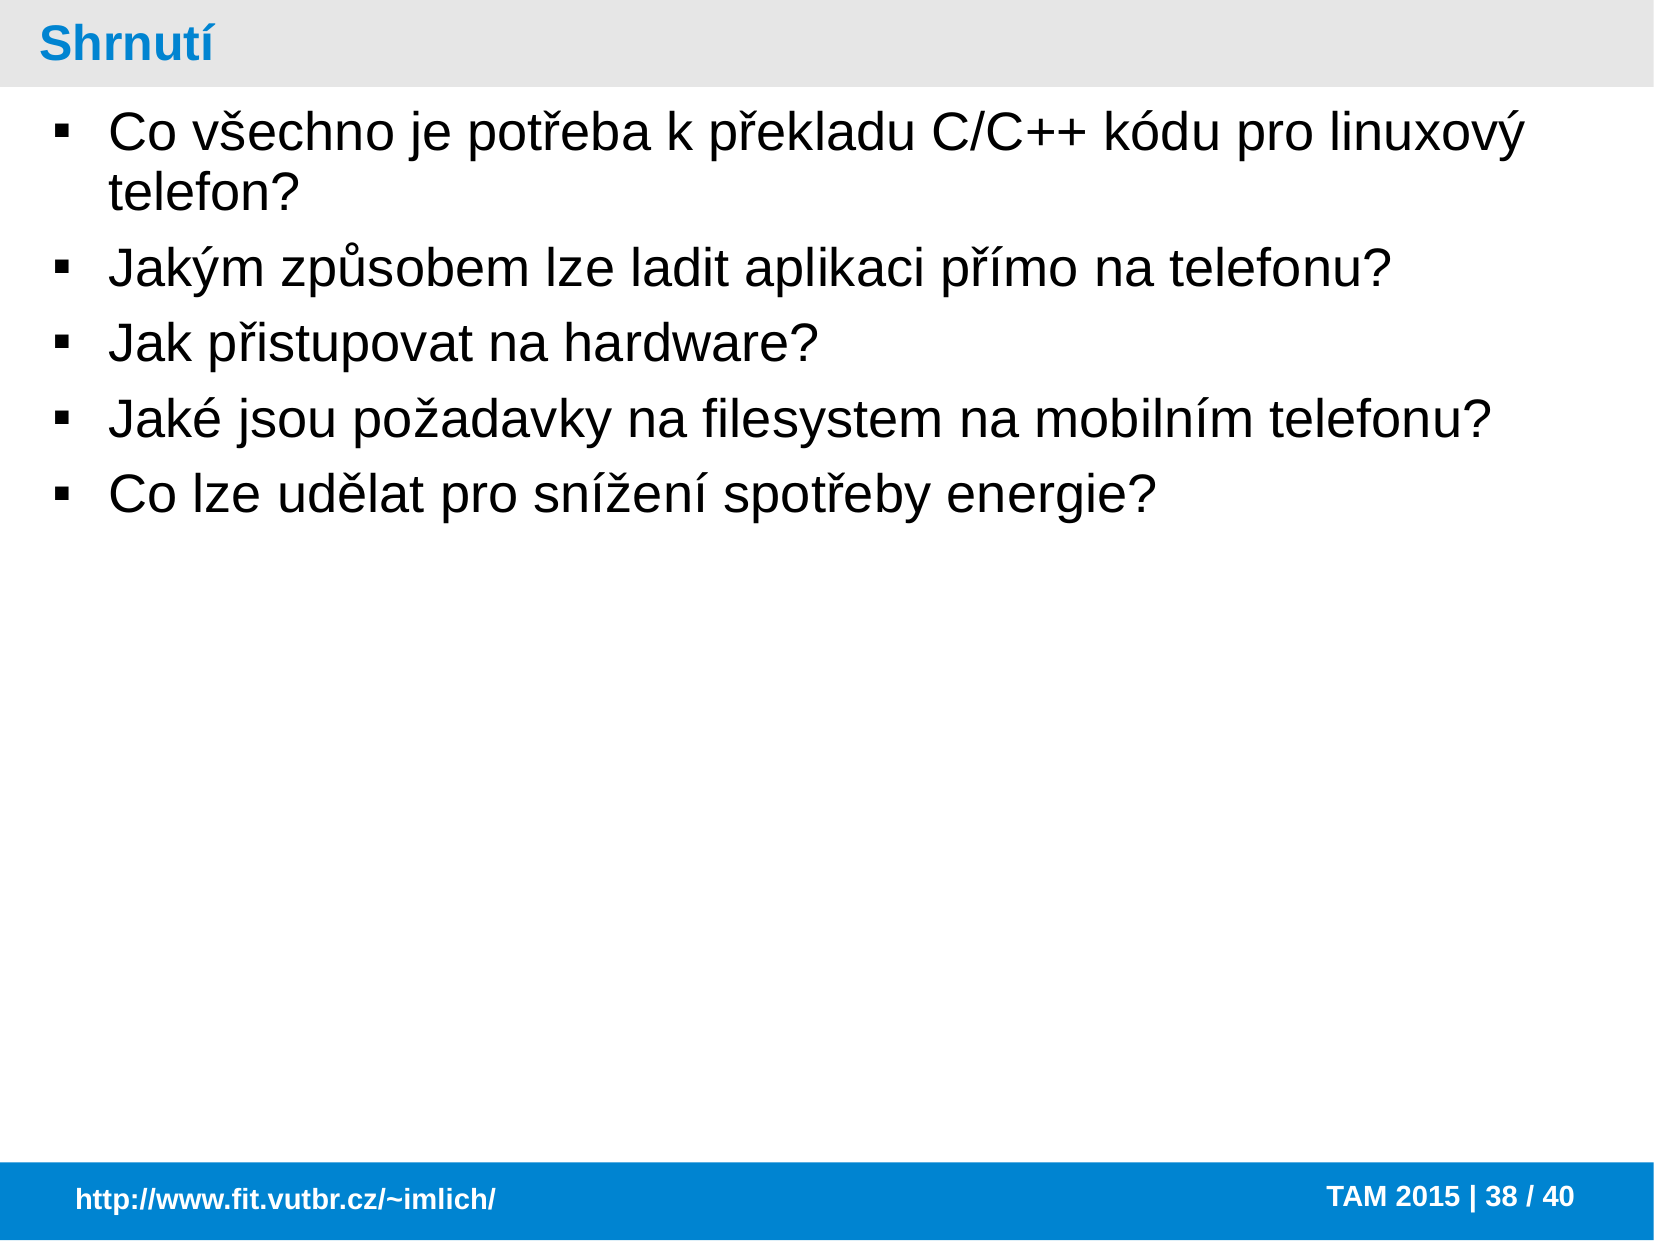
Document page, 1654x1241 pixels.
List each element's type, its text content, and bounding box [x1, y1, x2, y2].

list Co všechno je potřeba k překladu C/C++ kódu pro linuxový telefon? Jakým způsobem lze ladit aplikaci přímo na telefonu? Jak přistupovat na hardware? Jaké jsou požadavky na filesystem na mobilním telefonu? Co lze udělat pro snížení spotřeby energie? [37, 101, 1613, 1126]
title Shrnutí [39, 5, 1615, 81]
